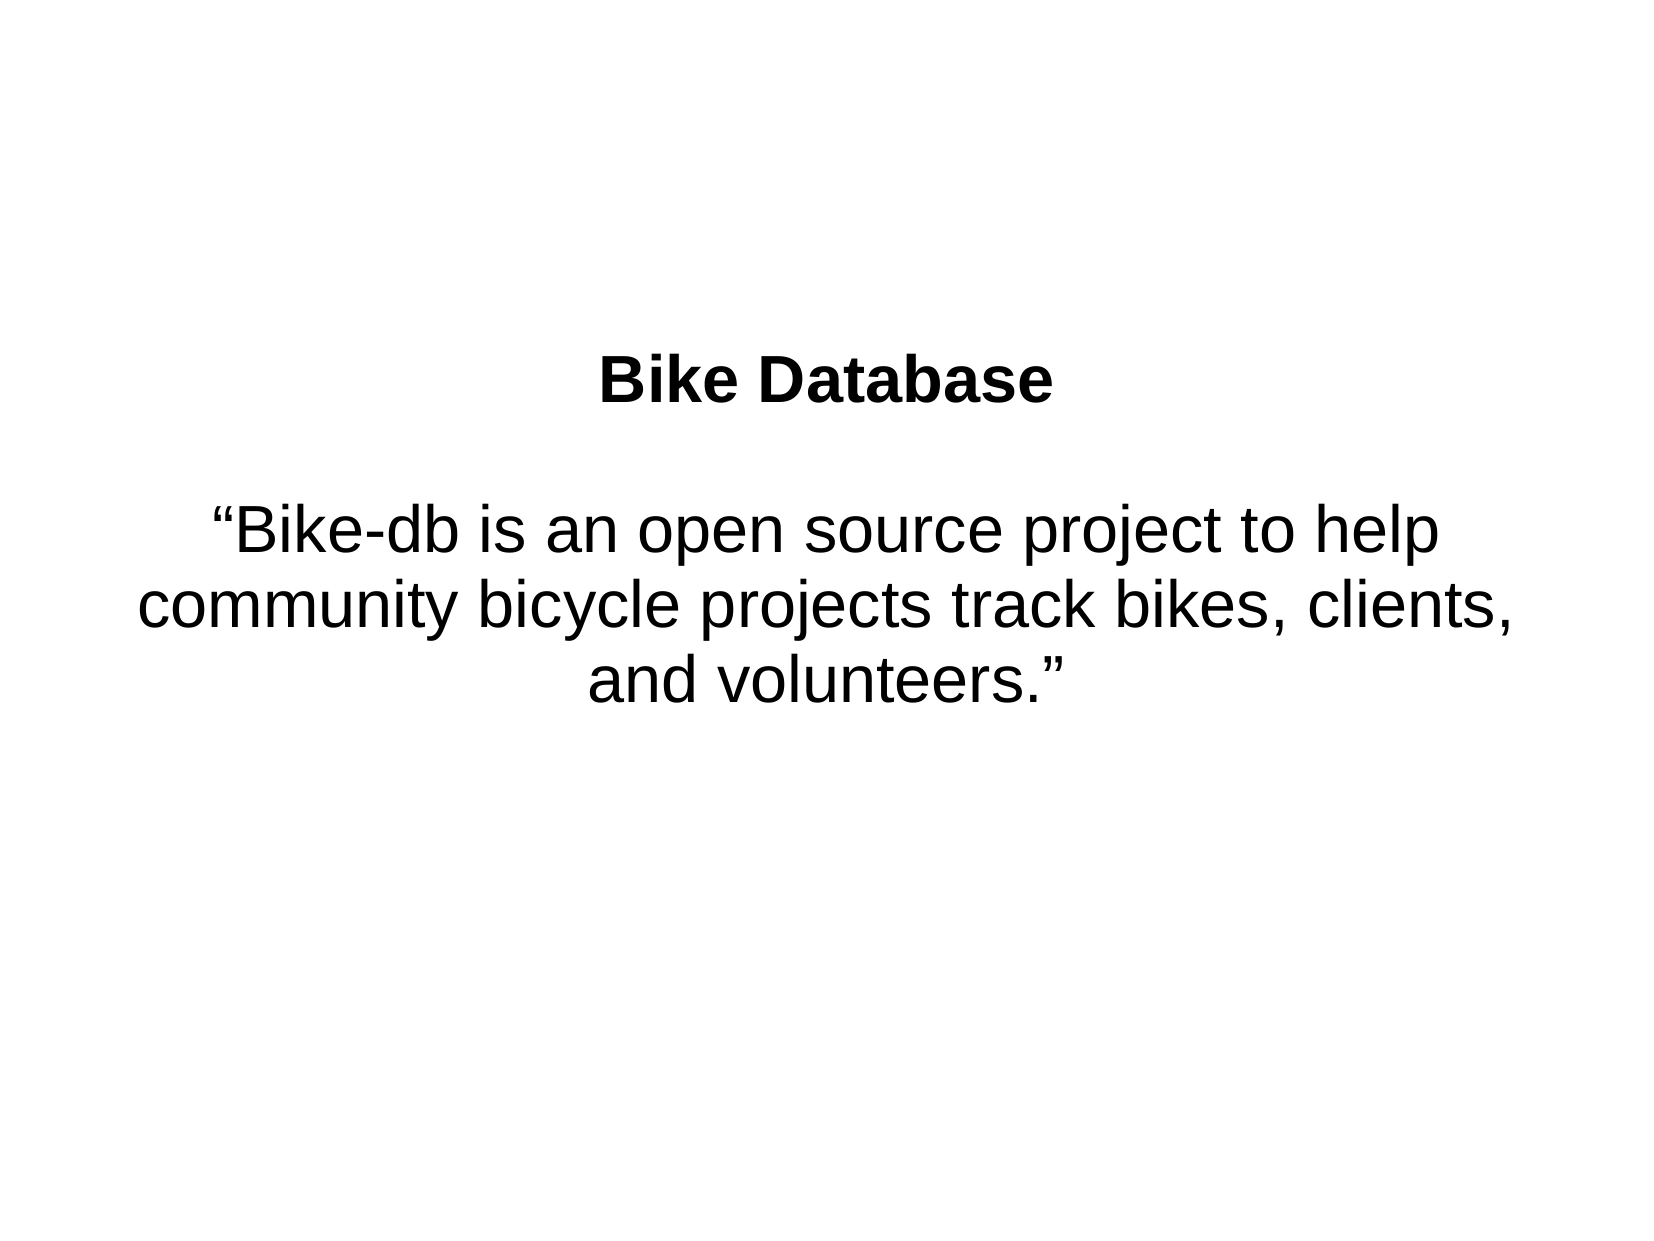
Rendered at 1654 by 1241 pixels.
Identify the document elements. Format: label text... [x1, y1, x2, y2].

subtitle Bike Database “Bike-db is an open source project to help community bicycle projects track bikes, clients, and volunteers.” [82, 49, 1571, 1010]
